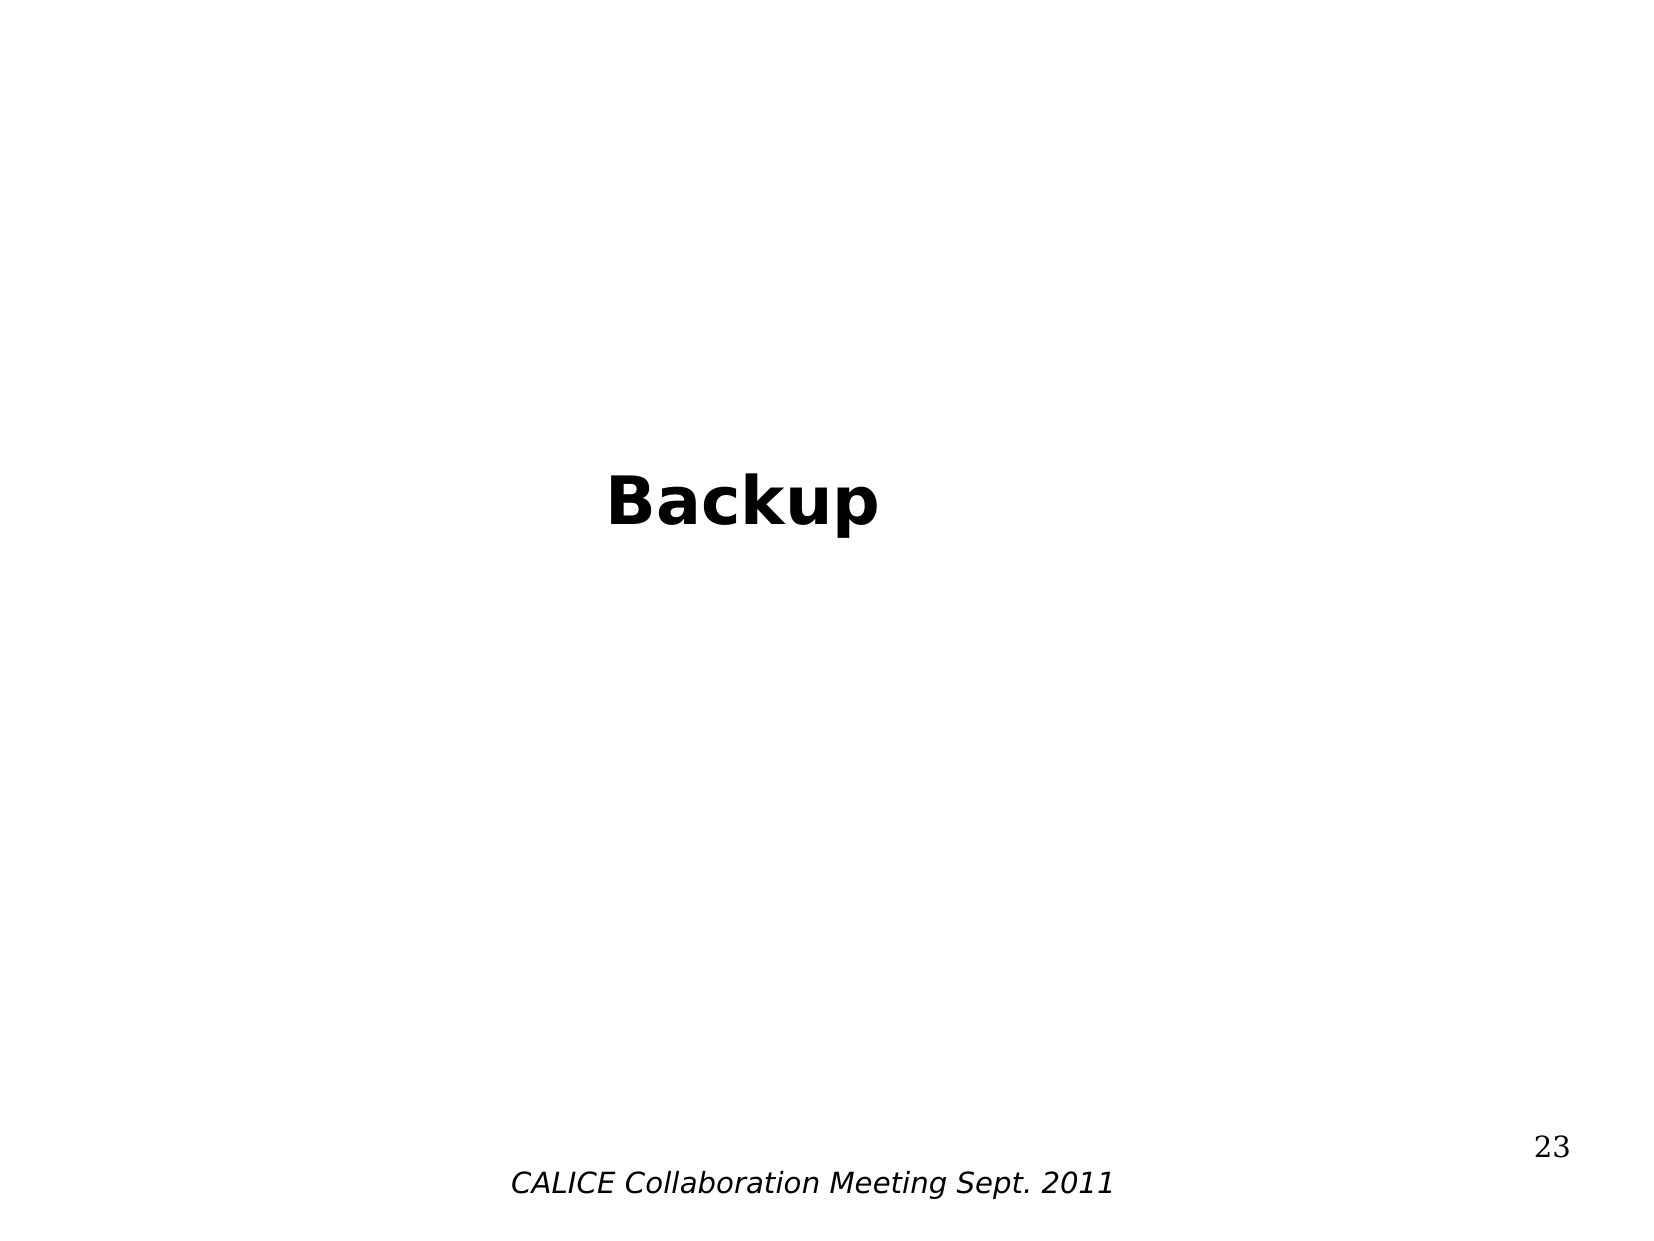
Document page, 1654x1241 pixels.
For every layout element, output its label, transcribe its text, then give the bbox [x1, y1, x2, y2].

text_box Backup [590, 454, 975, 548]
